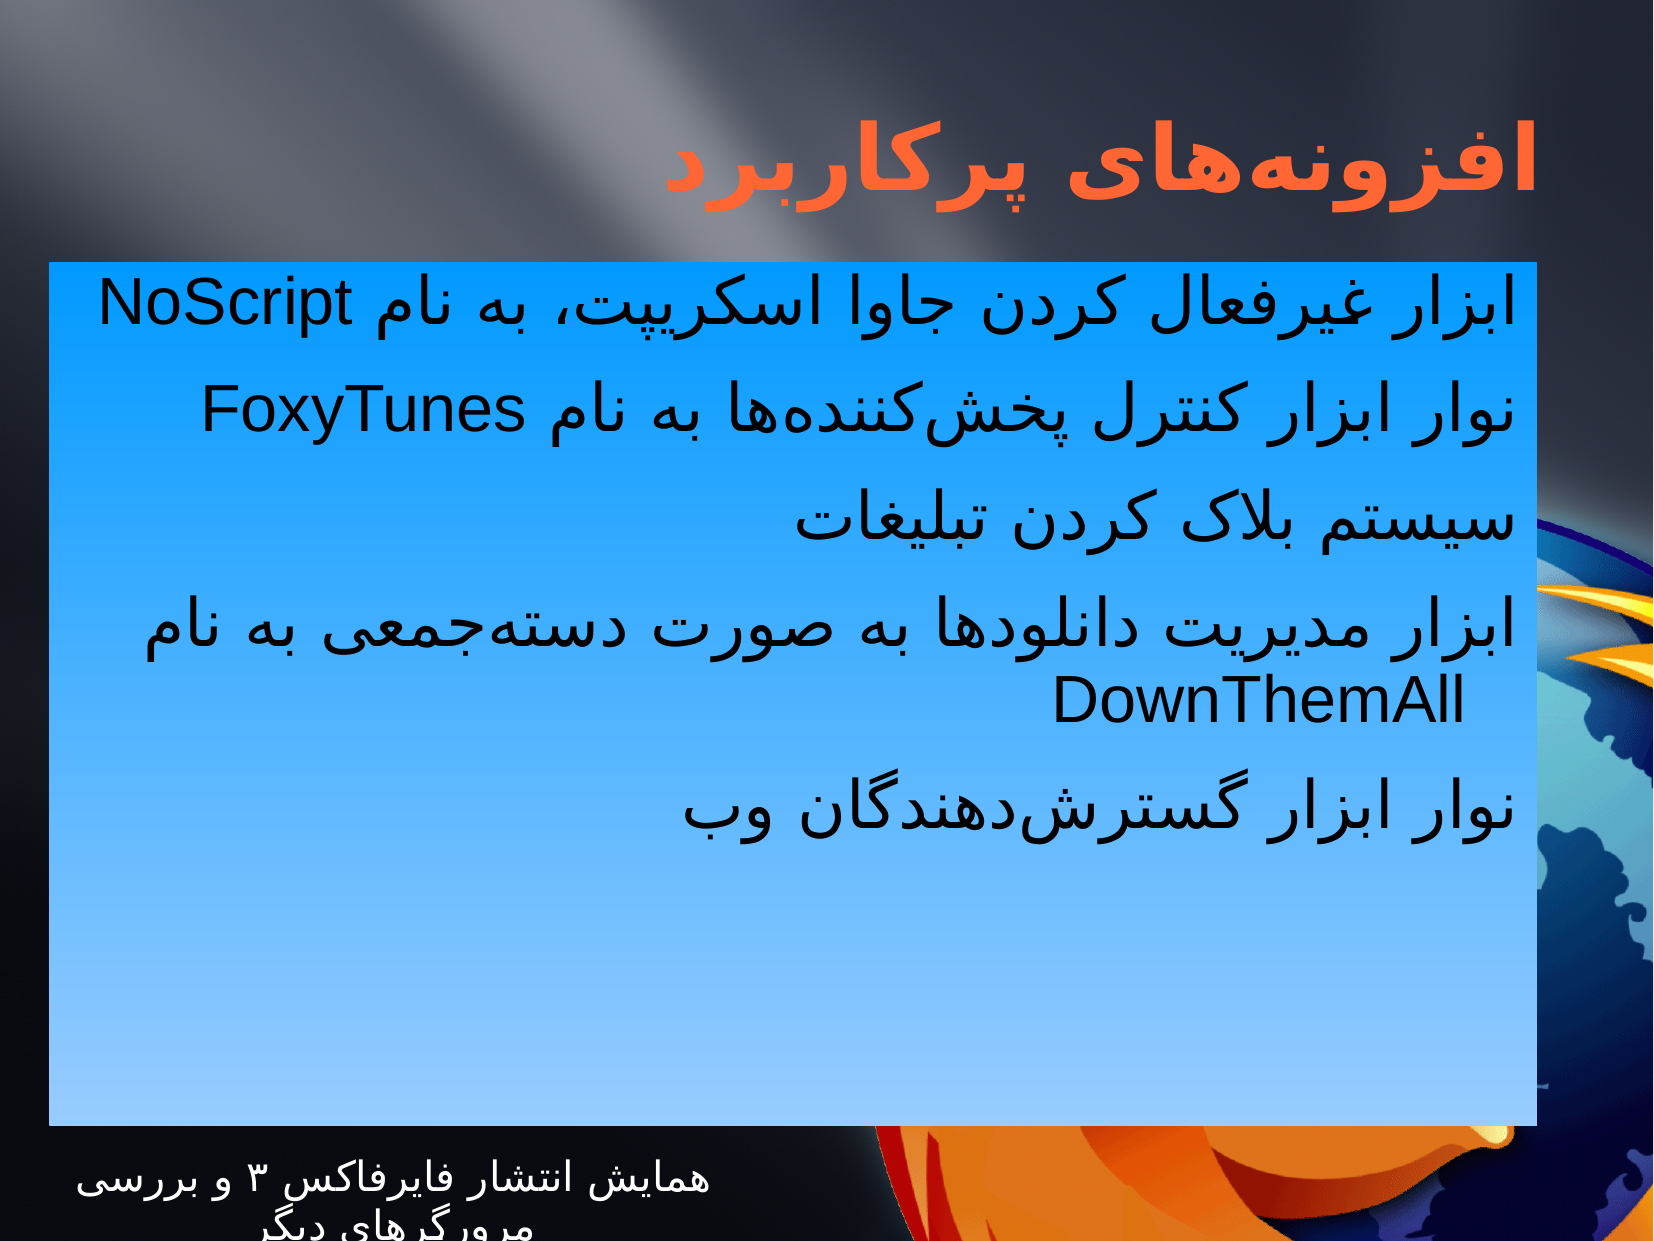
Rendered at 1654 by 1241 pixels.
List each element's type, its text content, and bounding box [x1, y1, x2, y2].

picture [0, 0, 1654, 1241]
title افزونه‌های پرکاربرد [149, 55, 1575, 263]
picture [521, 1231, 528, 1237]
list ابزار غیرفعال کردن جاوا اسکریپت، به نام NoScript نوار ابزار کنترل پخش‌کننده‌ها به نام FoxyTunes سیستم بلاک کردن تبلیغات ابزار مدیریت دانلودها به صورت دسته‌جمعی به نام DownThemAll نوار ابزار گسترش‌دهندگان وب [49, 262, 1537, 1126]
